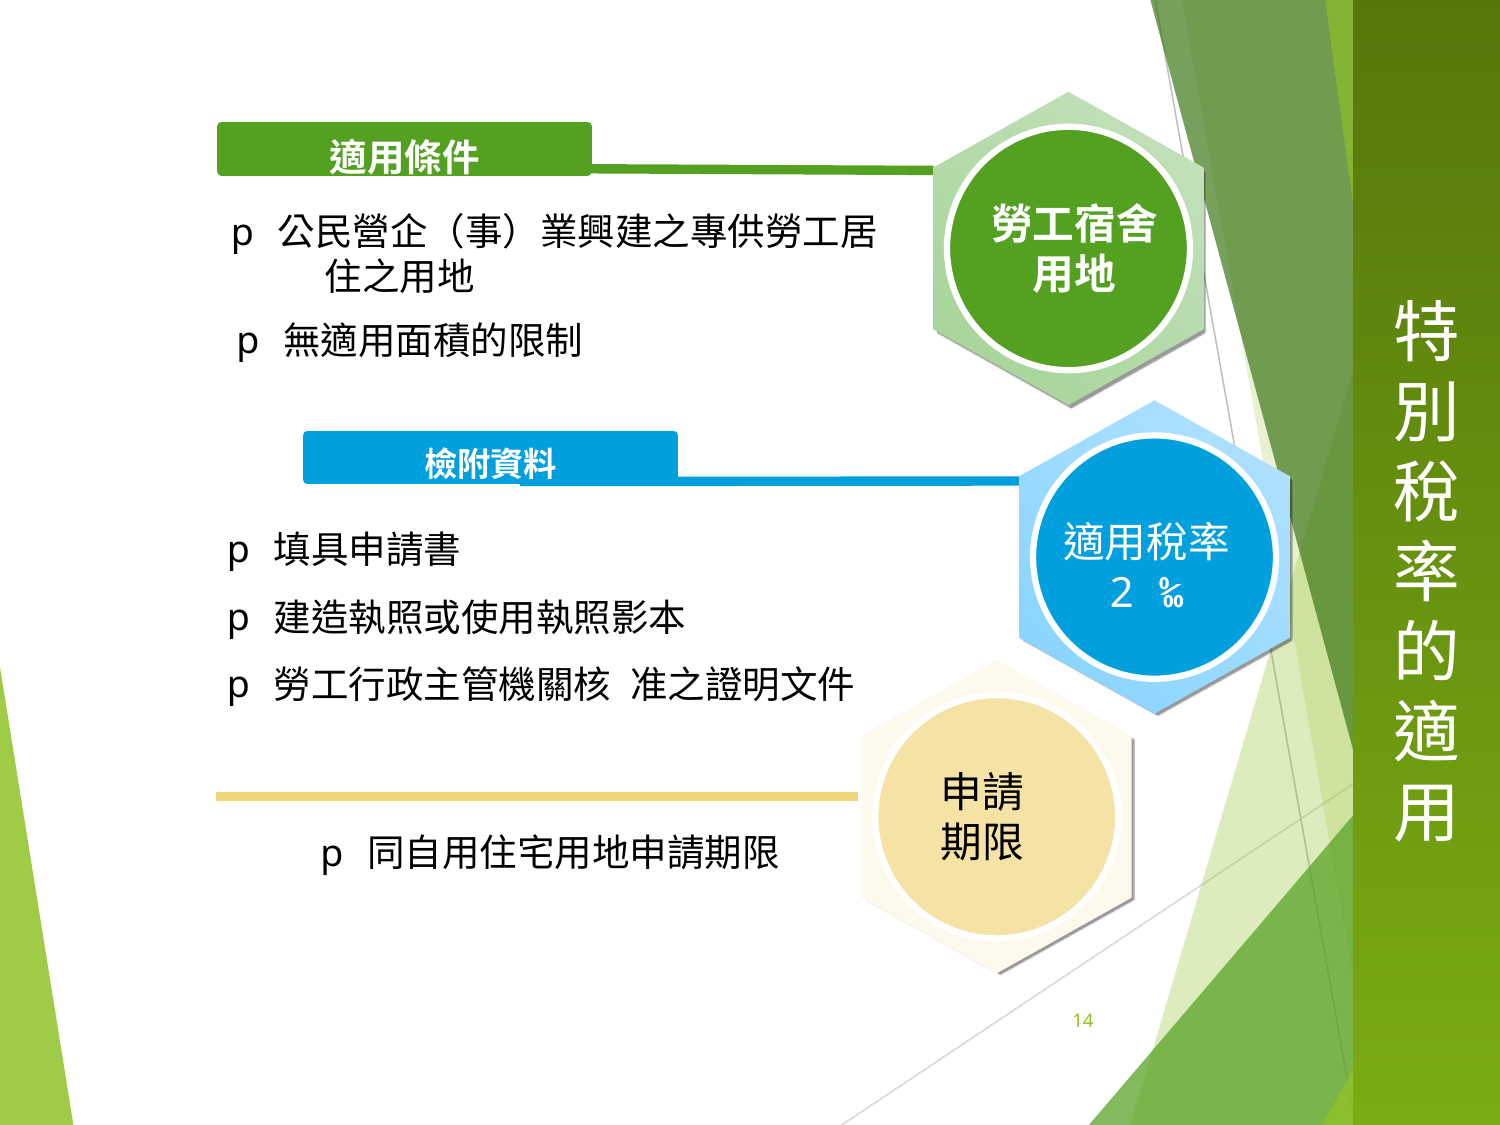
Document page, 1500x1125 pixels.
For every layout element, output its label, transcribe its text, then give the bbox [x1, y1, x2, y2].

text_box 特別稅率的適用 [1353, 0, 1500, 1125]
text_box 申請期限 [925, 758, 1061, 875]
text_box 適用稅率 2 ‰ [1044, 508, 1250, 625]
text_box 同自用住宅用地申請期限 [305, 822, 862, 882]
text_box 14 [1057, 991, 1142, 1051]
text_box 檢附資料 [308, 435, 674, 480]
text_box 填具申請書 建造執照或使用執照影本 勞工行政主管機關核 准之證明文件 [212, 496, 962, 714]
text_box [861, 660, 1132, 974]
text_box 公民營企（事）業興建之專供勞工居住之用地 [216, 200, 920, 305]
text_box [1019, 400, 1290, 714]
text_box [933, 91, 1204, 406]
text_box 適用條件 [374, 163, 384, 171]
text_box 無適用面積的限制 [222, 310, 692, 370]
text_box 適用條件 [222, 127, 588, 171]
text_box 勞工宿舍用地 [971, 190, 1178, 307]
